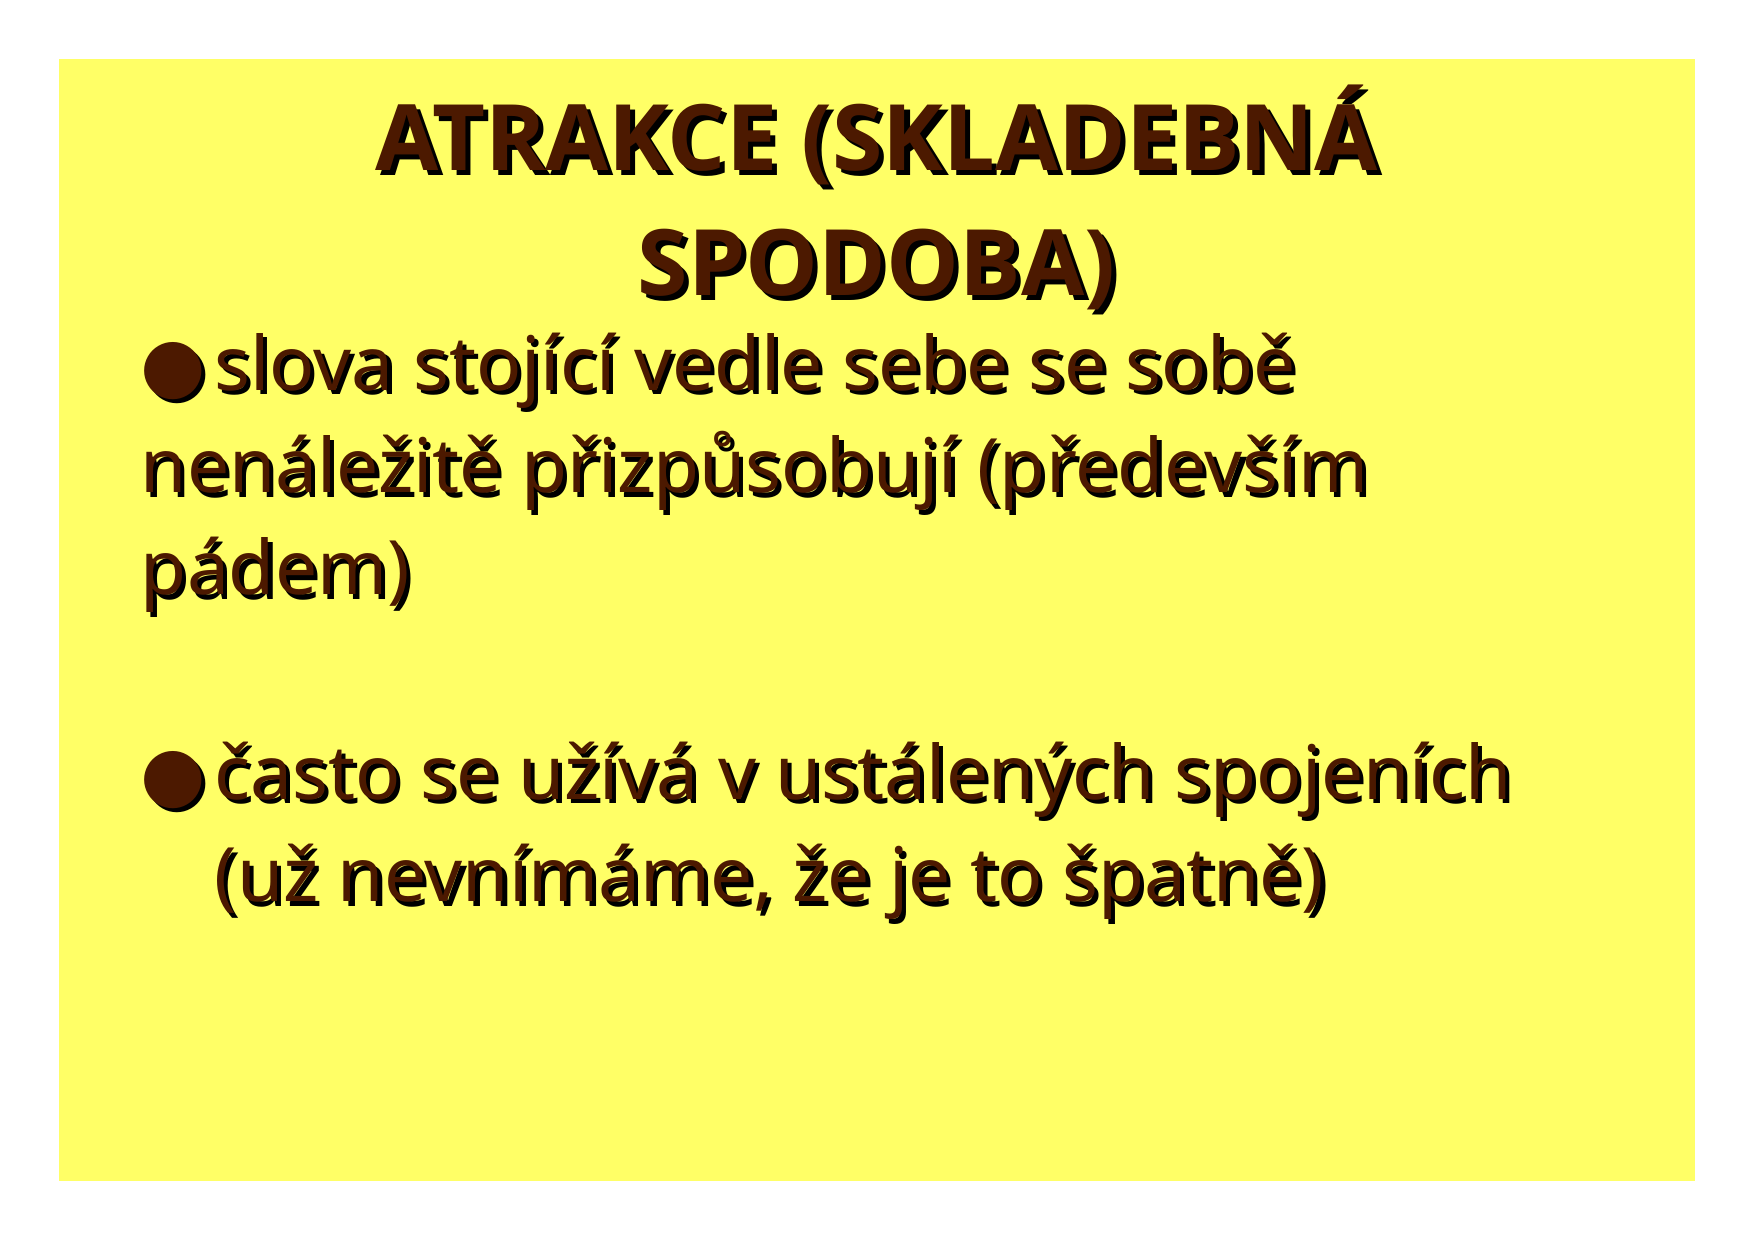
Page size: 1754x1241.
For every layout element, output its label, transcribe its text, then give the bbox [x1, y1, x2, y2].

title ATRAKCE (SKLADEBNÁ SPODOBA) [140, 111, 1614, 284]
subtitle ● slova stojící vedle sebe se sobě nenáležitě přizpůsobují (především pádem) ● často se užívá v ustálených spojeních (už nevnímáme, že je to špatně) [140, 328, 1614, 1055]
